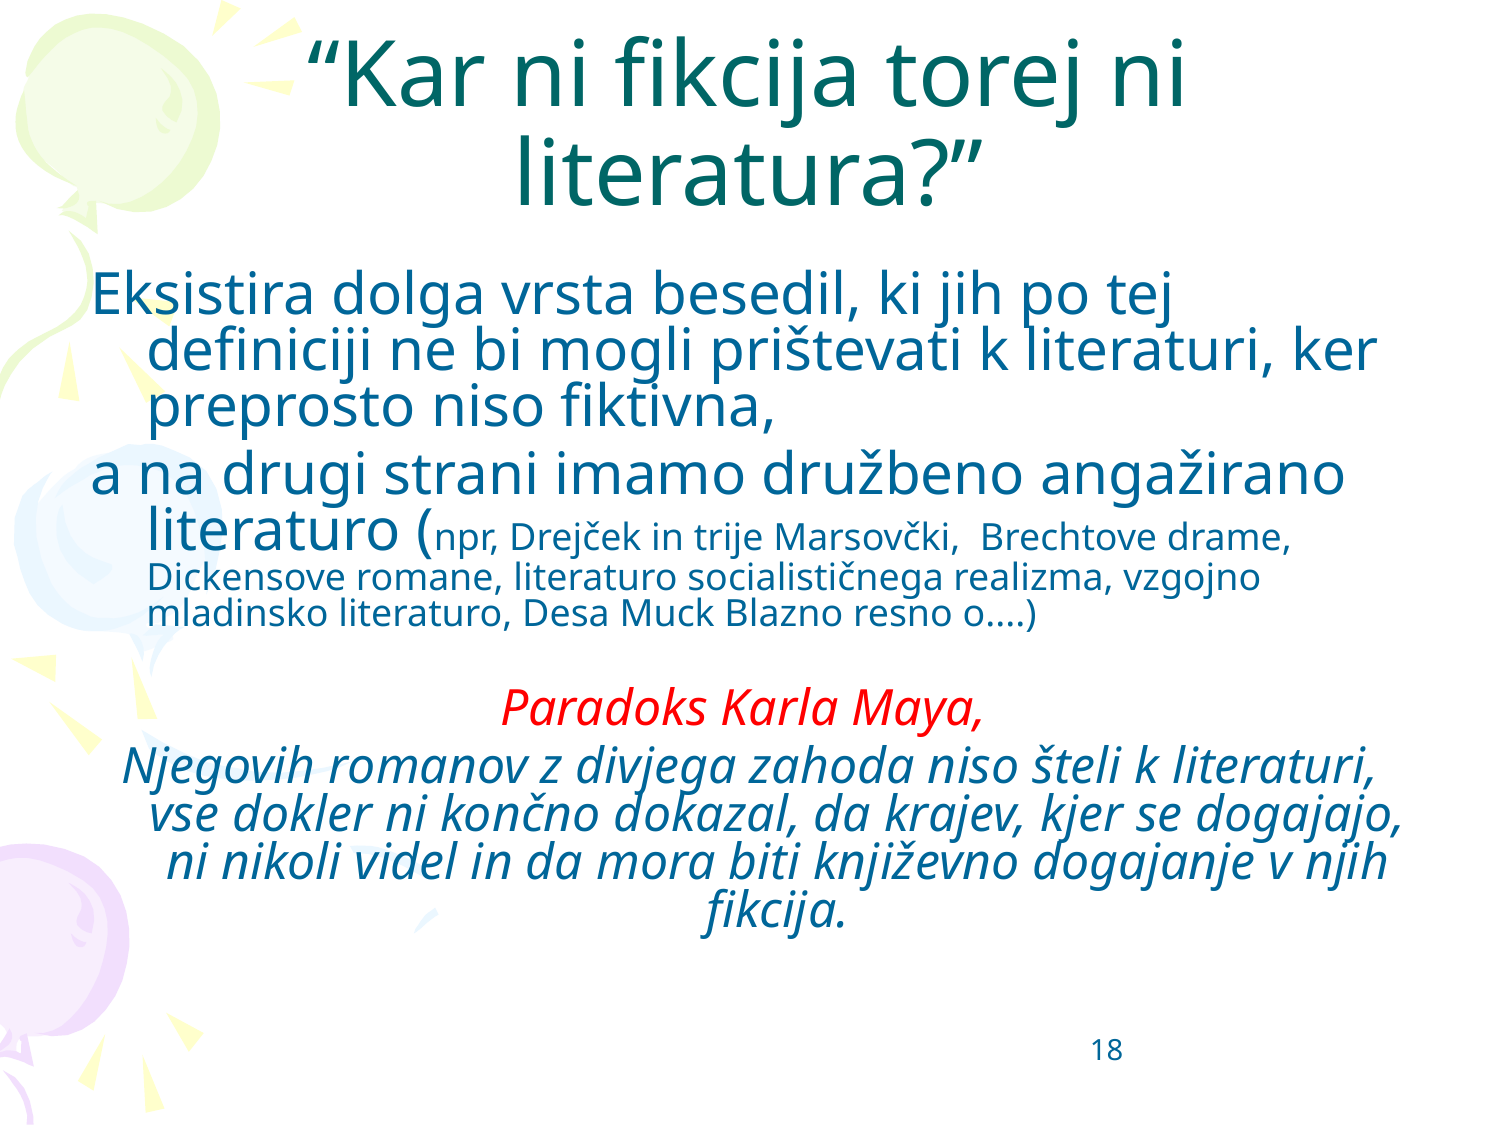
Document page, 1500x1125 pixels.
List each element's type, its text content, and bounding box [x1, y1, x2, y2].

list Eksistira dolga vrsta besedil, ki jih po tej definiciji ne bi mogli prištevati k literaturi, ker preprosto niso fiktivna, a na drugi strani imamo družbeno angažirano literaturo (npr, Drejček in trije Marsovčki, Brechtove drame, Dickensove romane, literaturo socialističnega realizma, vzgojno mladinsko literaturo, Desa Muck Blazno resno o....) Paradoks Karla Maya, Njegovih romanov z divjega zahoda niso šteli k literaturi, vse dokler ni končno dokazal, da krajev, kjer se dogajajo, ni nikoli videl in da mora biti književno dogajanje v njih fikcija. [75, 262, 1425, 994]
slide_number <number> [1074, 1024, 1425, 1100]
title “Kar ni fikcija torej ni literatura?” [72, 16, 1425, 233]
